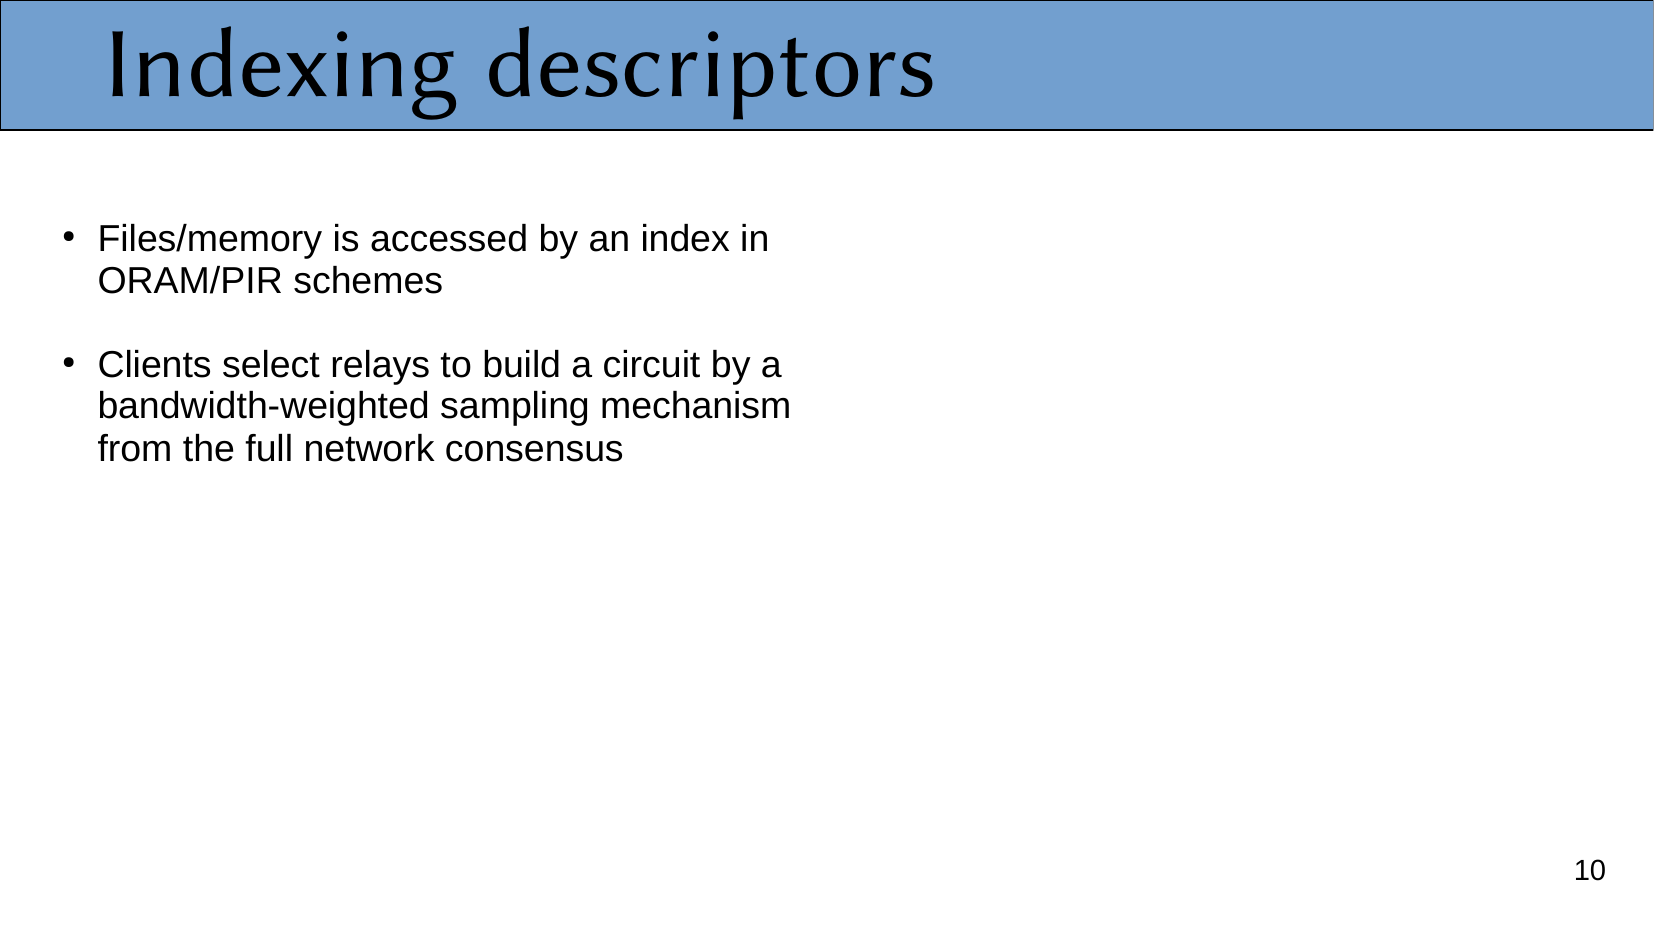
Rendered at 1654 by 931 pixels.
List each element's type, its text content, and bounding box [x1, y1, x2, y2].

text_box Files/memory is accessed by an index in ORAM/PIR schemes Clients select relays to build a circuit by a bandwidth-weighted sampling mechanism from the full network consensus [47, 209, 1560, 561]
text_box 10 [1559, 846, 1642, 928]
text_box Indexing descriptors [88, 0, 1512, 131]
text_box [1512, 0, 1654, 130]
text_box [0, 0, 88, 130]
